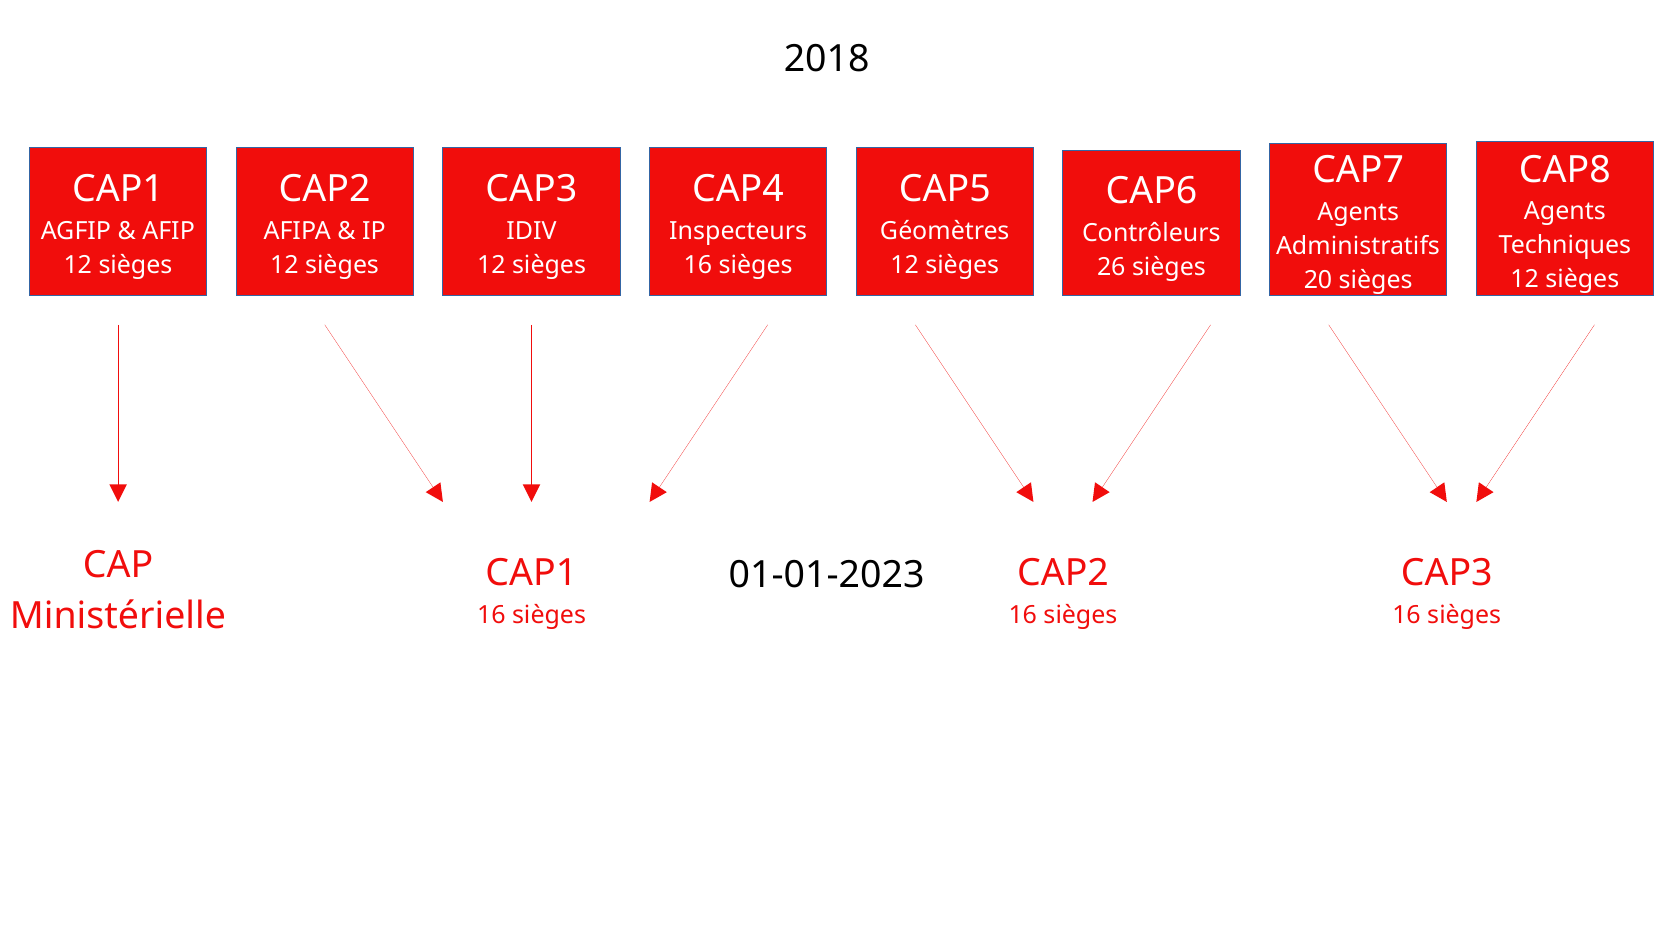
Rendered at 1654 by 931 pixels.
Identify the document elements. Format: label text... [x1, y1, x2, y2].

text_box CAP2 16 sièges [974, 531, 1152, 680]
text_box CAP3 IDIV 12 sièges [442, 147, 621, 296]
text_box CAP2 AFIPA & IP 12 sièges [236, 147, 414, 296]
text_box CAP8 Agents Techniques 12 sièges [1476, 141, 1654, 296]
text_box 01-01-2023 [738, 531, 916, 650]
text_box CAP Ministérielle [29, 531, 207, 680]
text_box CAP3 16 sièges [1358, 531, 1536, 680]
text_box CAP5 Géomètres 12 sièges [856, 147, 1034, 296]
text_box CAP1 16 sièges [442, 531, 621, 680]
text_box CAP6 Contrôleurs 26 sièges [1062, 150, 1241, 296]
text_box CAP1 AGFIP & AFIP 12 sièges [29, 147, 207, 296]
text_box CAP7 Agents Administratifs 20 sièges [1269, 143, 1447, 296]
text_box CAP4 Inspecteurs 16 sièges [649, 147, 827, 296]
text_box 2018 [738, 29, 916, 119]
